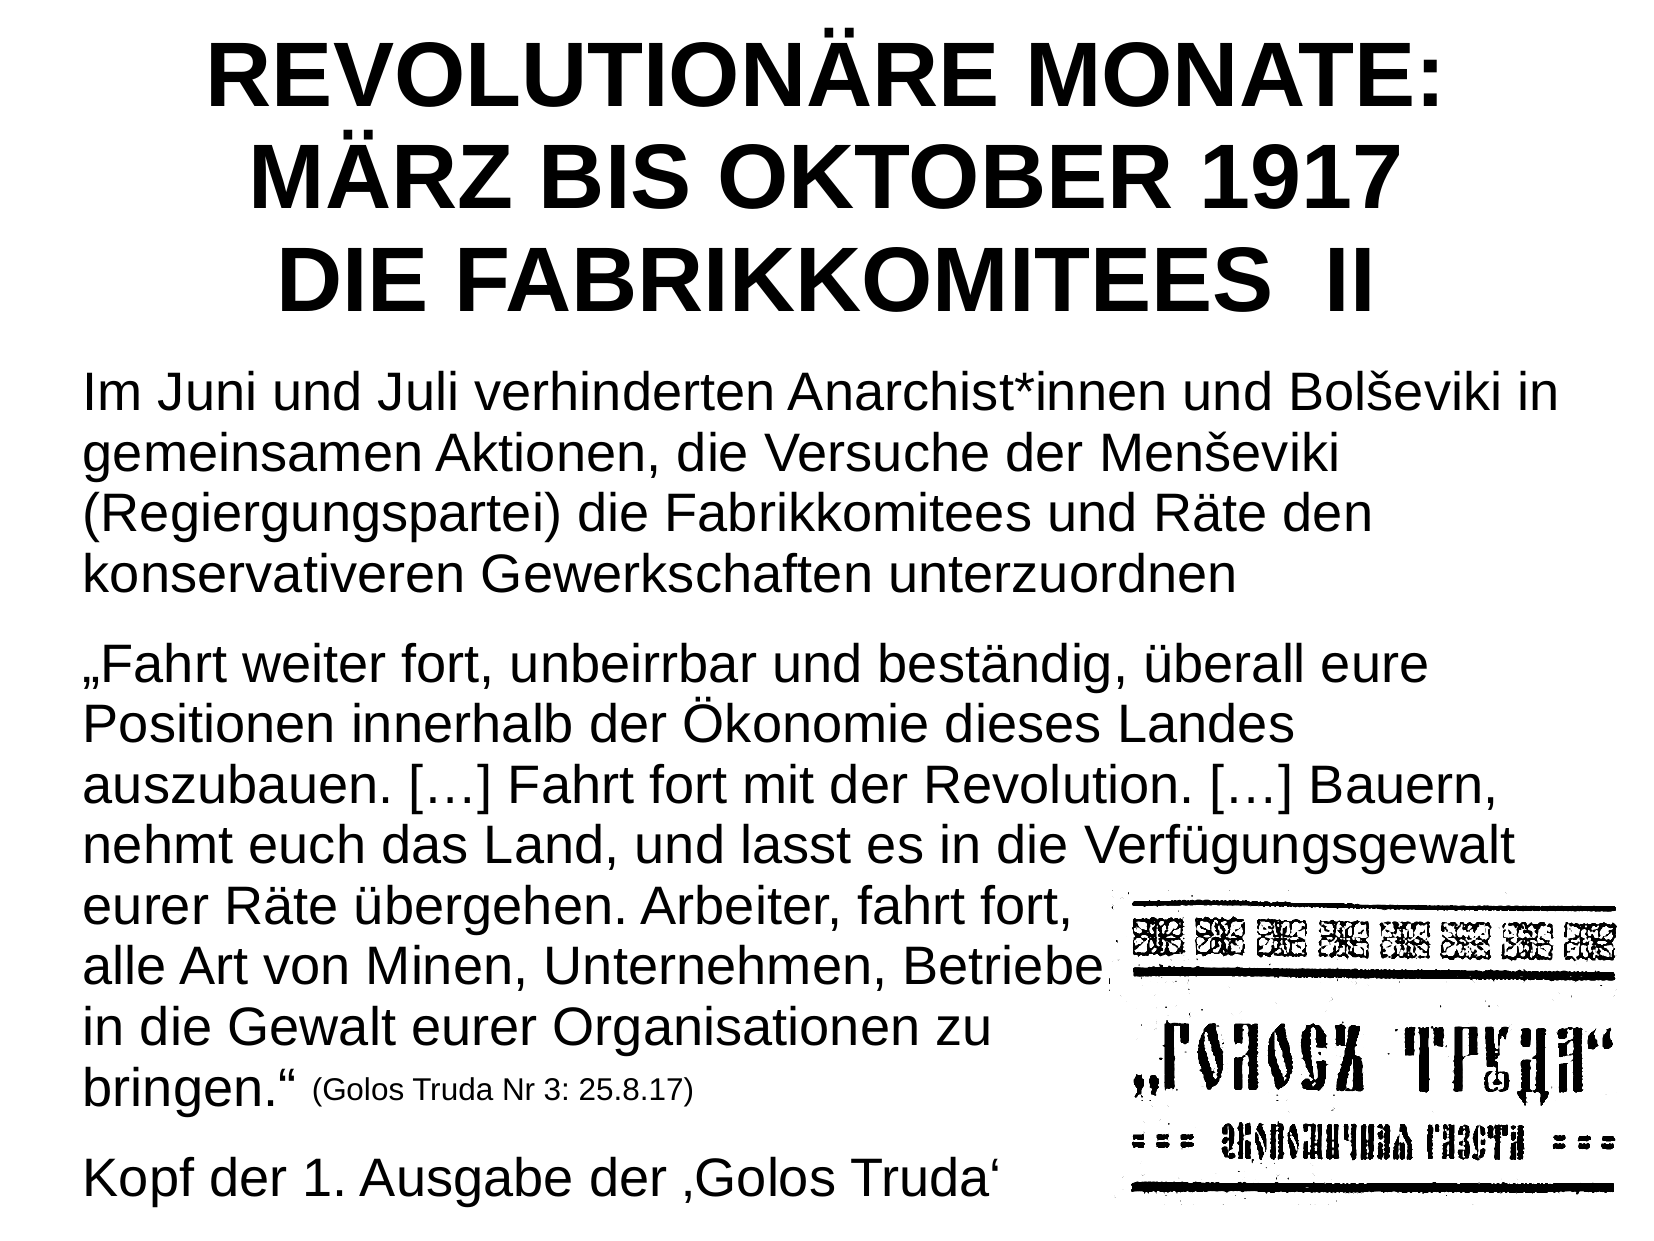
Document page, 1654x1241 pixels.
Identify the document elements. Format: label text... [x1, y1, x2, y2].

title REVOLUTIONÄRE MONATE: MÄRZ BIS OKTOBER 1917 DIE FABRIKKOMITEES II [82, 23, 1571, 271]
picture [1110, 890, 1642, 1205]
list Im Juni und Juli verhinderten Anarchist*innen und Bolševiki in gemeinsamen Aktionen, die Versuche der Menševiki (Regiergungspartei) die Fabrikkomitees und Räte den konservativeren Gewerkschaften unterzuordnen „Fahrt weiter fort, unbeirrbar und beständig, überall eure Positionen innerhalb der Ökonomie dieses Landes auszubauen. […] Fahrt fort mit der Revolution. […] Bauern, nehmt euch das Land, und lasst es in die Verfügungsgewalt eurer Räte übergehen. Arbeiter, fahrt fort, alle Art von Minen, Unternehmen, Betriebe, in die Gewalt eurer Organisationen zu bringen.“ (Golos Truda Nr 3: 25.8.17) Kopf der 1. Ausgabe der ‚Golos Truda‘ [82, 271, 1571, 1241]
